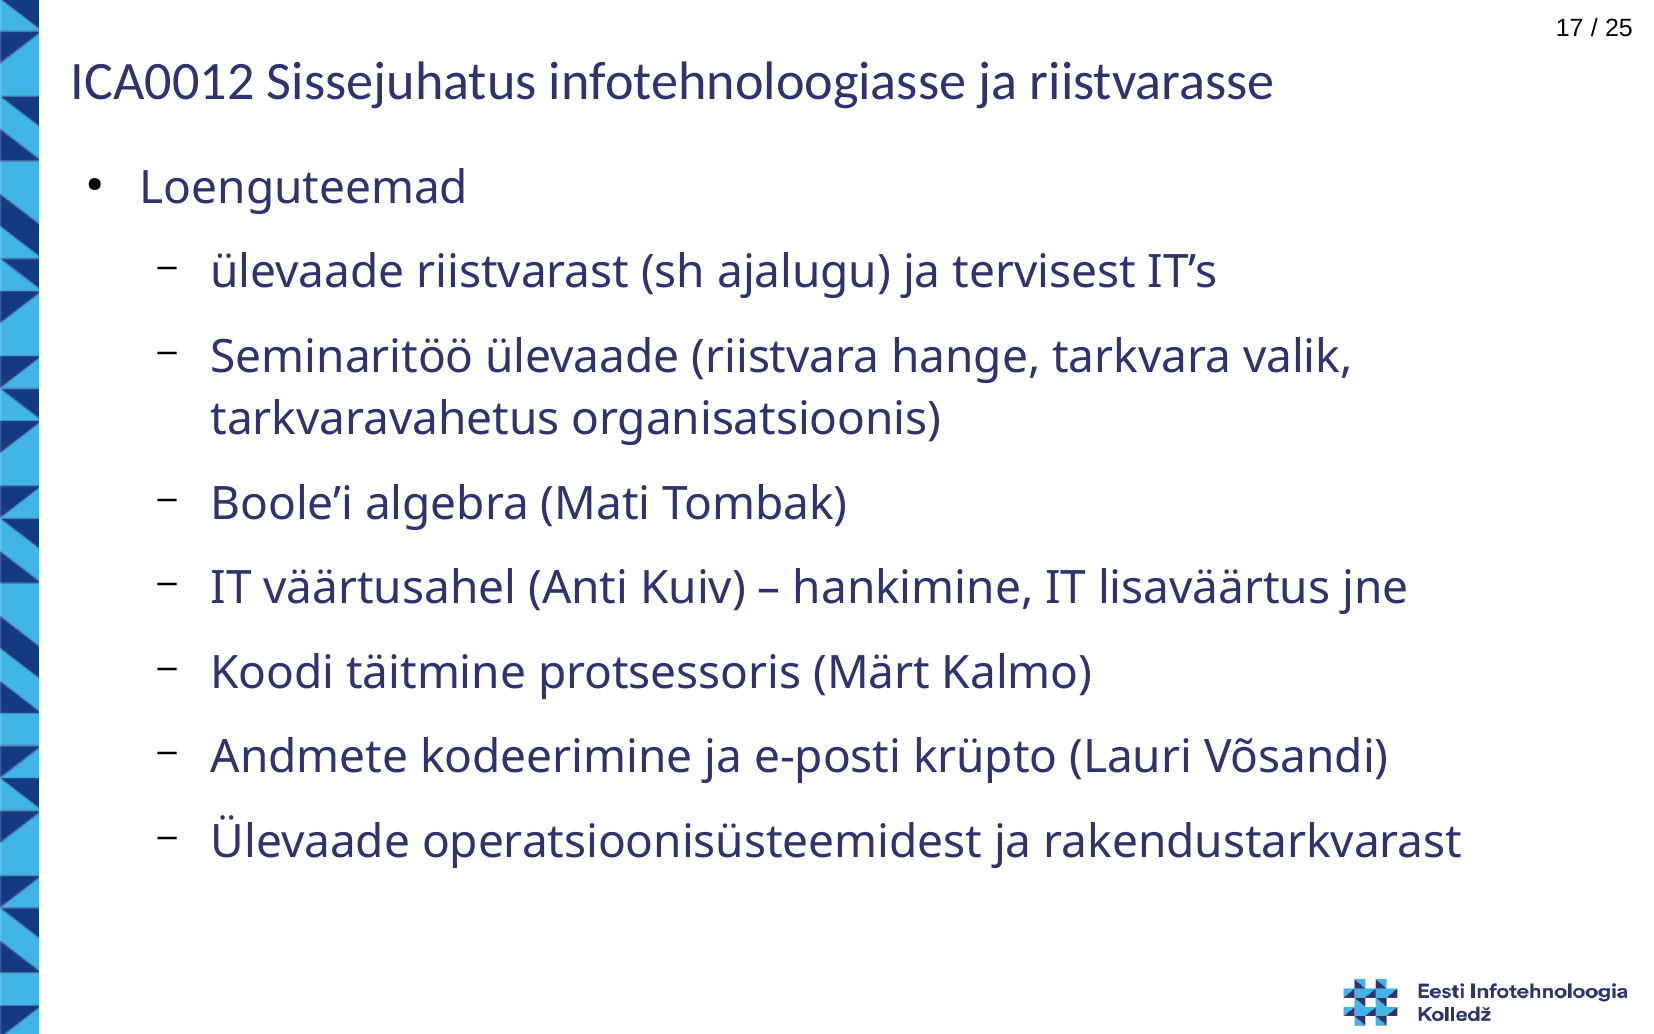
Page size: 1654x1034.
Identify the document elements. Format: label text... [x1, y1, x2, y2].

title ICA0012 Sissejuhatus infotehnoloogiasse ja riistvarasse [70, 41, 1630, 130]
list Loenguteemad ülevaade riistvarast (sh ajalugu) ja tervisest IT’s Seminaritöö ülevaade (riistvara hange, tarkvara valik, tarkvaravahetus organisatsioonis) Boole’i algebra (Mati Tombak) IT väärtusahel (Anti Kuiv) – hankimine, IT lisaväärtus jne Koodi täitmine protsessoris (Märt Kalmo) Andmete kodeerimine ja e-posti krüpto (Lauri Võsandi) Ülevaade operatsioonisüsteemidest ja rakendustarkvarast [68, 153, 1630, 957]
